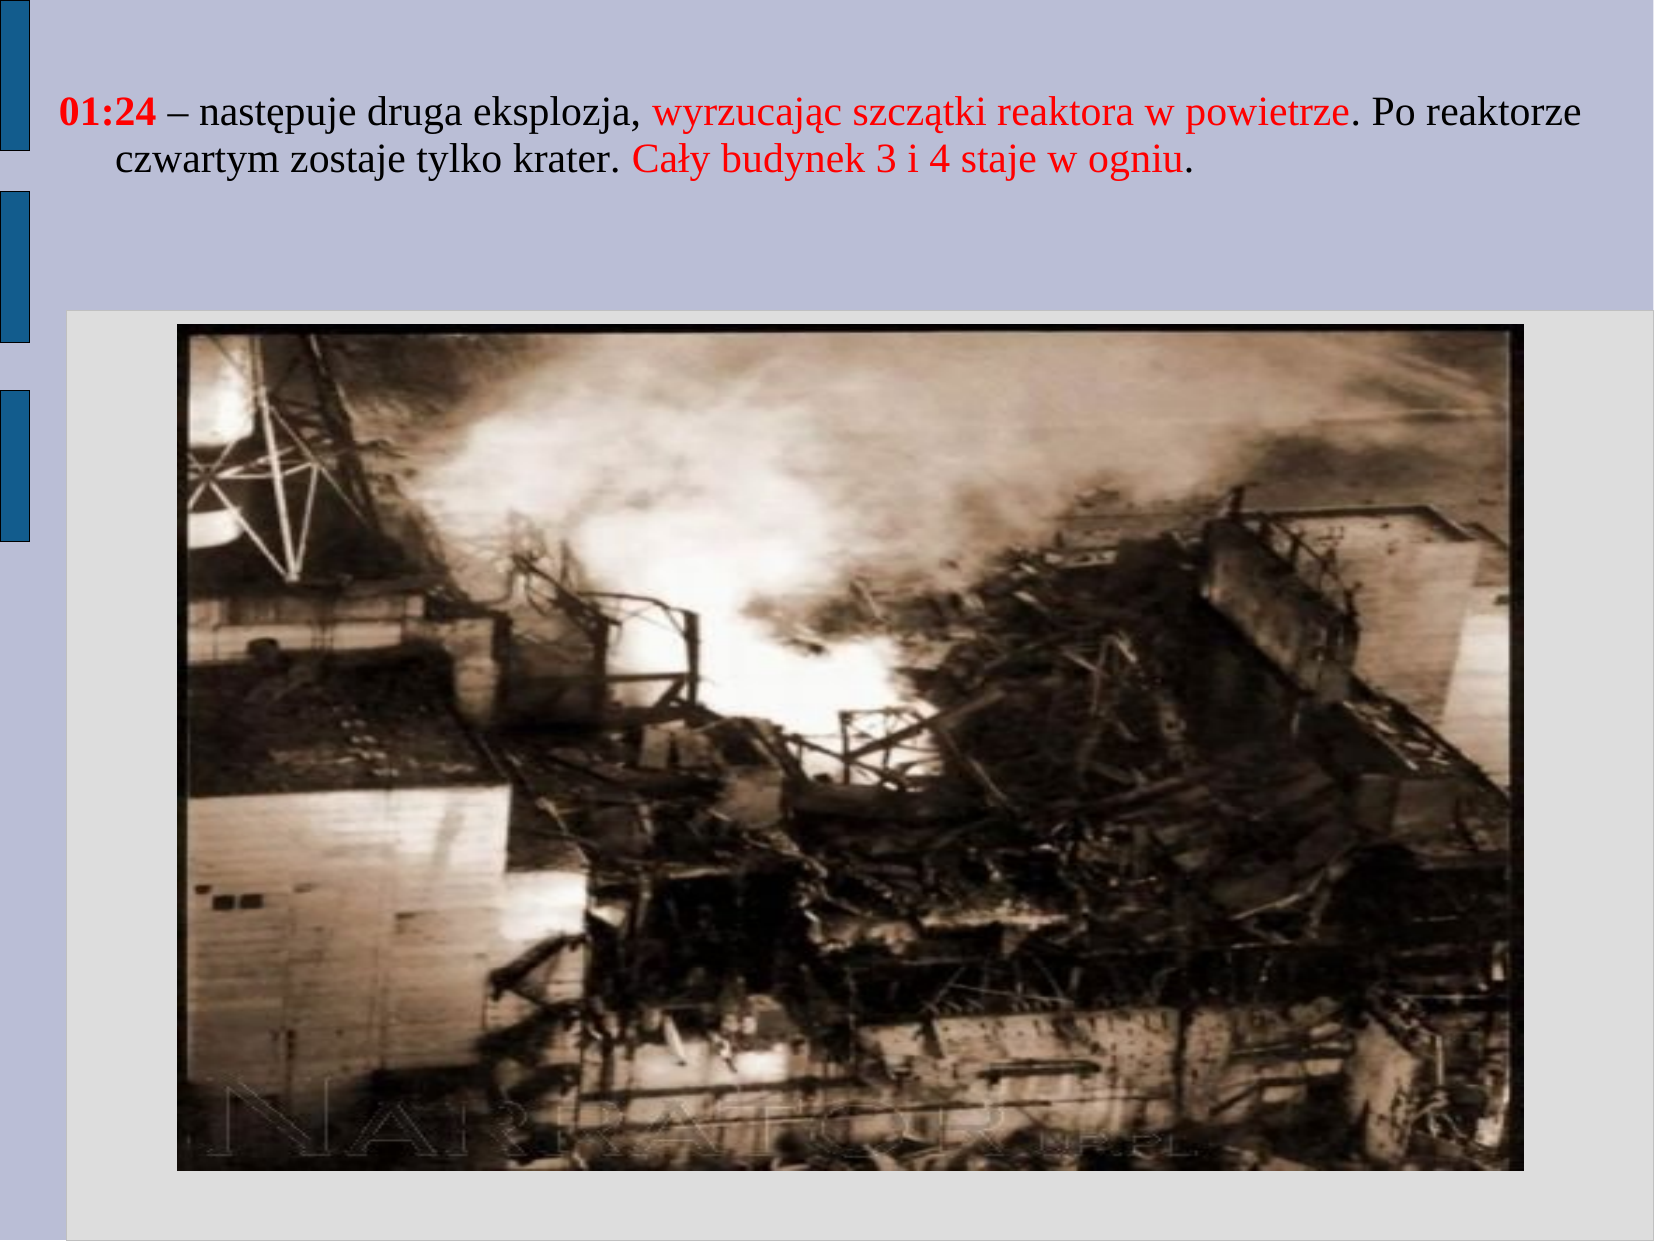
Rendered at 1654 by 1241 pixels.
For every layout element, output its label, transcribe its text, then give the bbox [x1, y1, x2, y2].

picture [177, 324, 1524, 1171]
text_box 01:24 – następuje druga eksplozja, wyrzucając szczątki reaktora w powietrze. Po reaktorze czwartym zostaje tylko krater. Cały budynek 3 i 4 staje w ogniu. [59, 88, 1654, 184]
